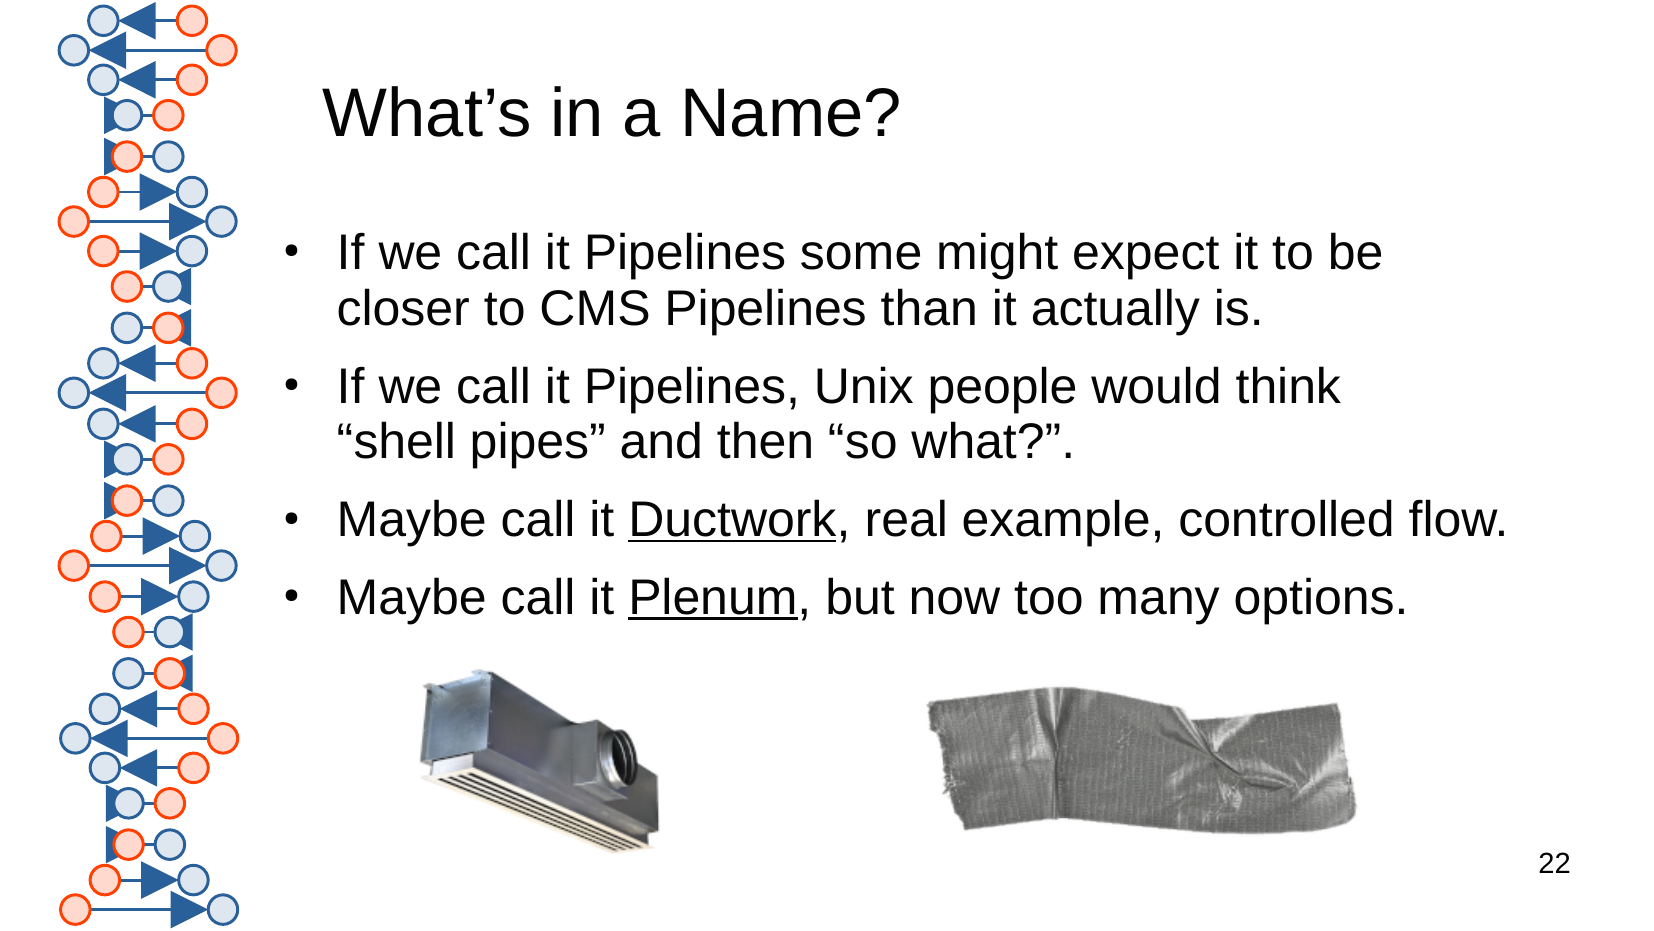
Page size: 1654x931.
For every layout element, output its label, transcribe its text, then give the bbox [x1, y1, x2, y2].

picture [405, 660, 676, 863]
list If we call it Pipelines some might expect it to be closer to CMS Pipelines than it actually is. If we call it Pipelines, Unix people would think “shell pipes” and then “so what?”. Maybe call it Ductwork, real example, controlled flow. Maybe call it Plenum, but now too many options. [265, 224, 1595, 764]
picture [886, 660, 1426, 863]
title What’s in a Name? [265, 35, 1595, 189]
